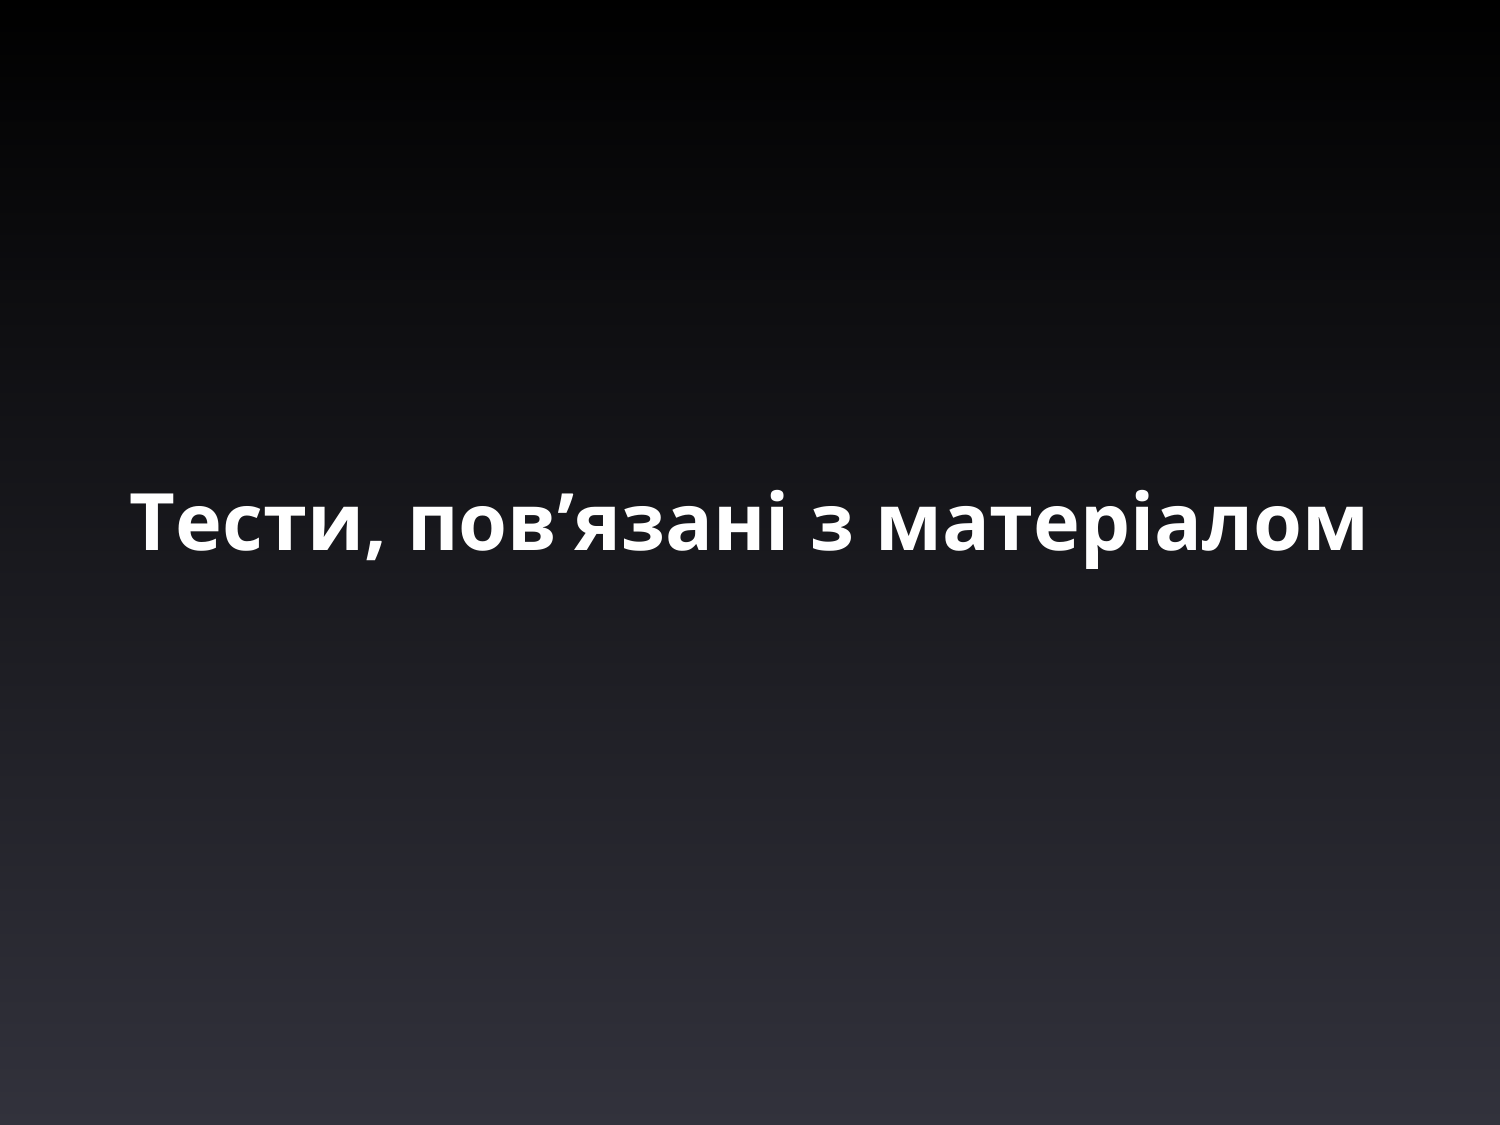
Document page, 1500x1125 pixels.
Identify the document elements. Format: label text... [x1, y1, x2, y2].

title Тести, пов’язані з матеріалом [62, 424, 1438, 613]
